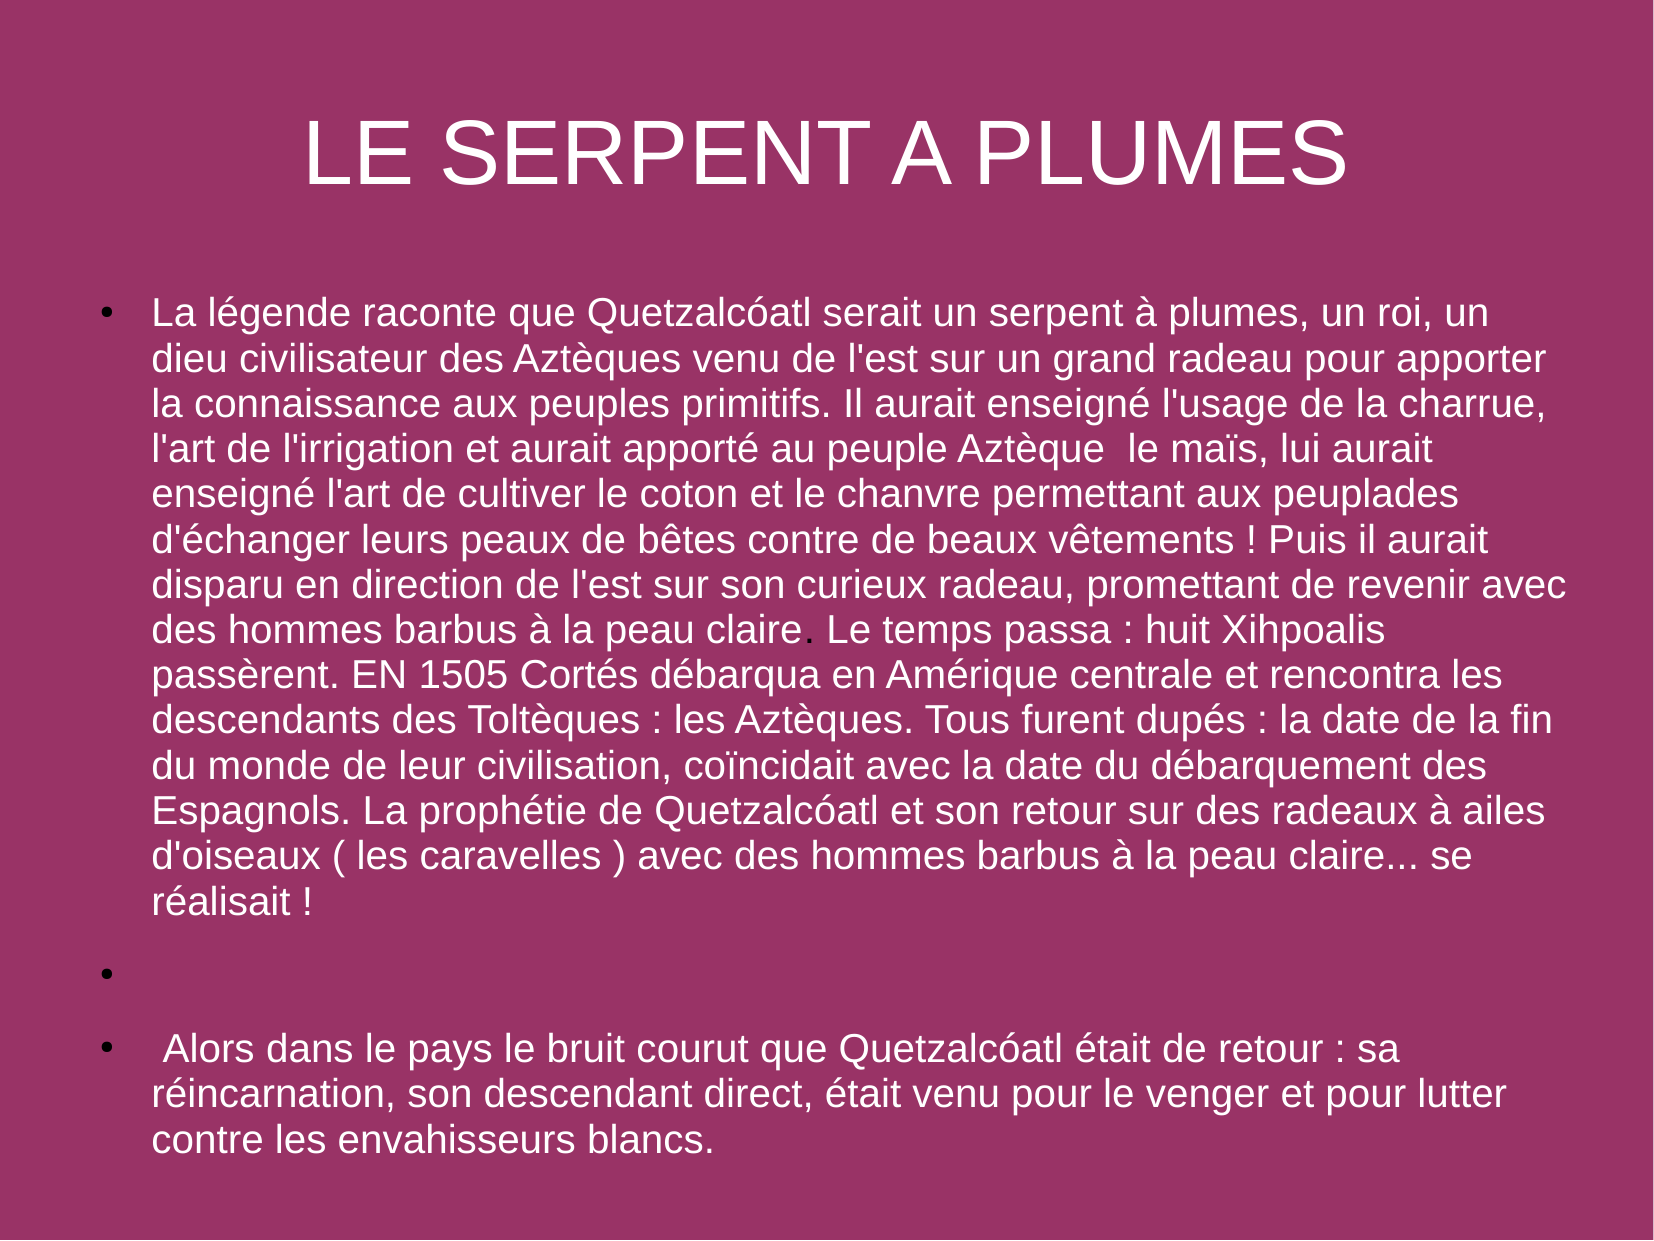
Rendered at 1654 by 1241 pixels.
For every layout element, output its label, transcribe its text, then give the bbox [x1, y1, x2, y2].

list La légende raconte que Quetzalcóatl serait un serpent à plumes, un roi, un dieu civilisateur des Aztèques venu de l'est sur un grand radeau pour apporter la connaissance aux peuples primitifs. Il aurait enseigné l'usage de la charrue, l'art de l'irrigation et aurait apporté au peuple Aztèque le maïs, lui aurait enseigné l'art de cultiver le coton et le chanvre permettant aux peuplades d'échanger leurs peaux de bêtes contre de beaux vêtements ! Puis il aurait disparu en direction de l'est sur son curieux radeau, promettant de revenir avec des hommes barbus à la peau claire. Le temps passa : huit Xihpoalis passèrent. EN 1505 Cortés débarqua en Amérique centrale et rencontra les descendants des Toltèques : les Aztèques. Tous furent dupés : la date de la fin du monde de leur civilisation, coïncidait avec la date du débarquement des Espagnols. La prophétie de Quetzalcóatl et son retour sur des radeaux à ailes d'oiseaux ( les caravelles ) avec des hommes barbus à la peau claire... se réalisait ! Alors dans le pays le bruit courut que Quetzalcóatl était de retour : sa réincarnation, son descendant direct, était venu pour le venger et pour lutter contre les envahisseurs blancs. [82, 290, 1571, 1170]
title LE SERPENT A PLUMES [82, 49, 1571, 257]
